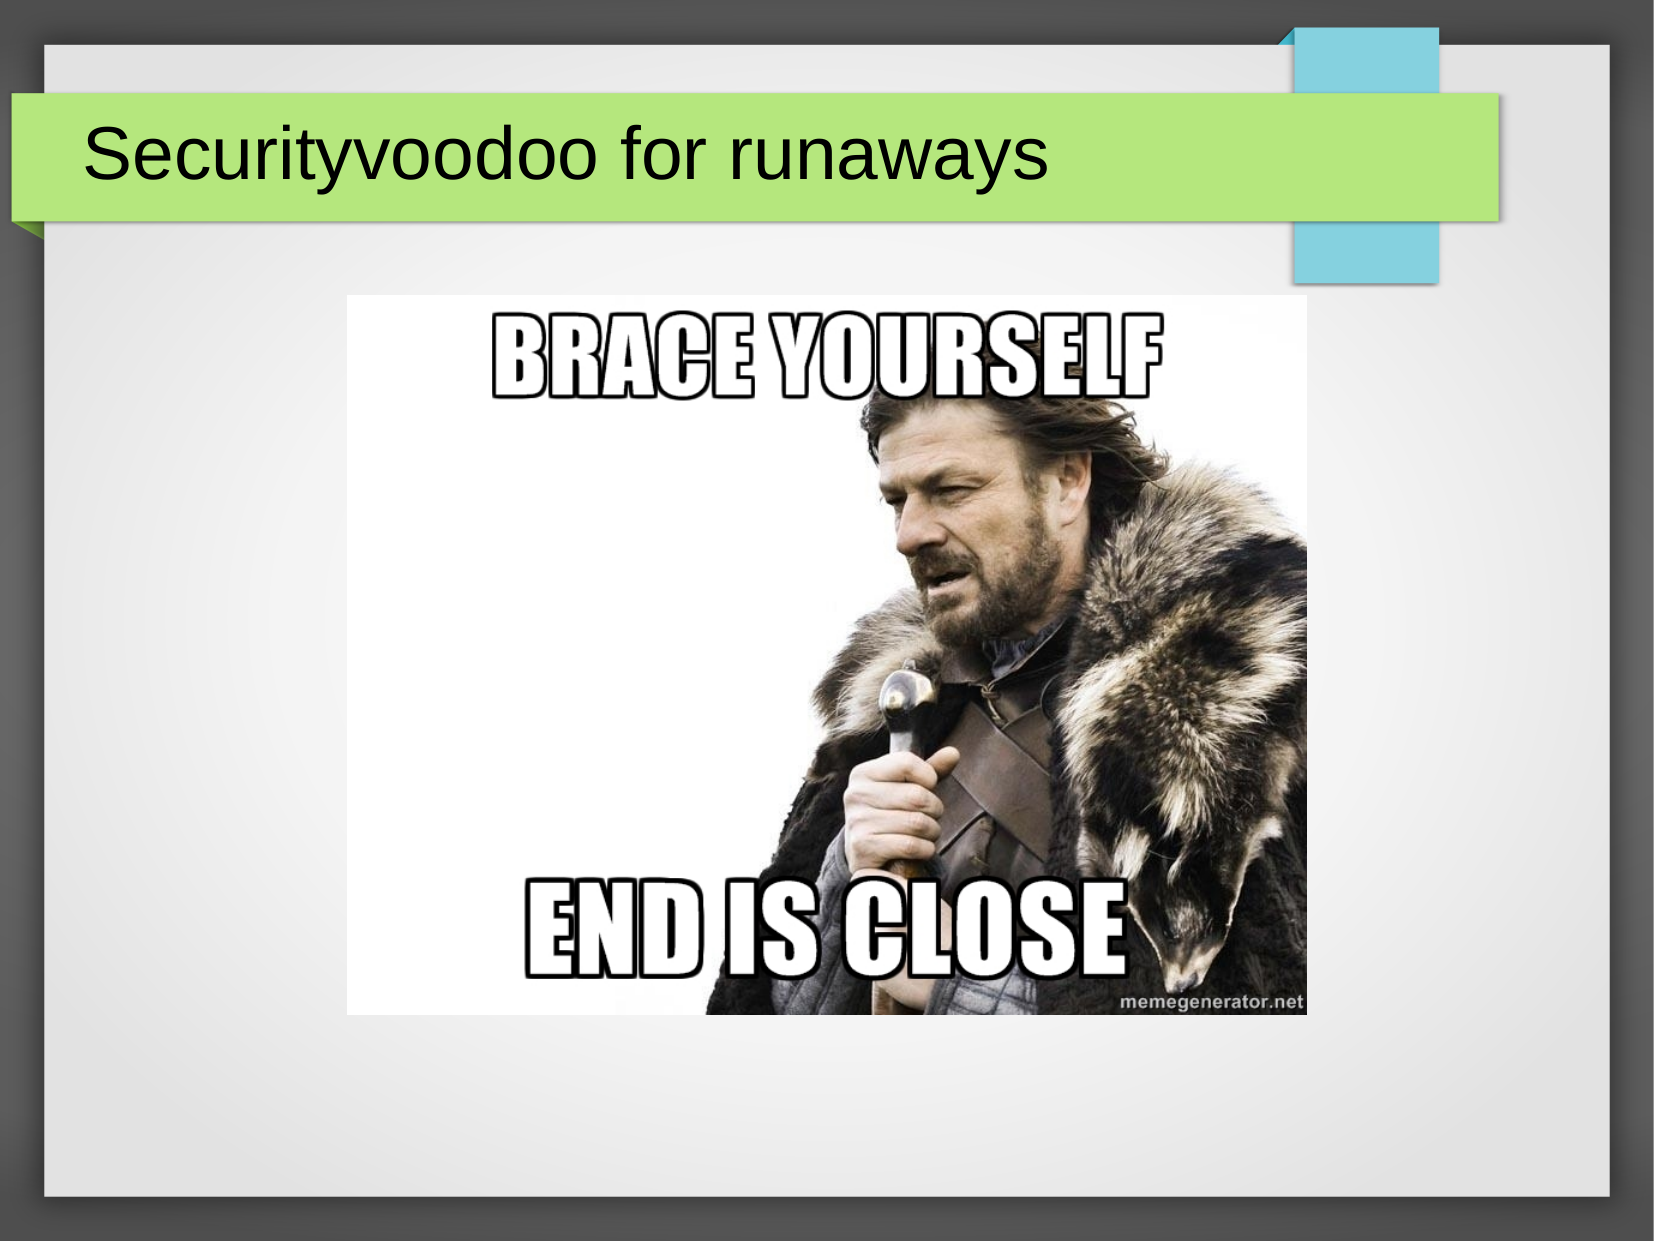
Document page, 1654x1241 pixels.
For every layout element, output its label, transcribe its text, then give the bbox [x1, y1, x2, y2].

title Securityvoodoo for runaways [82, 94, 1264, 213]
picture [0, 0, 1654, 1241]
